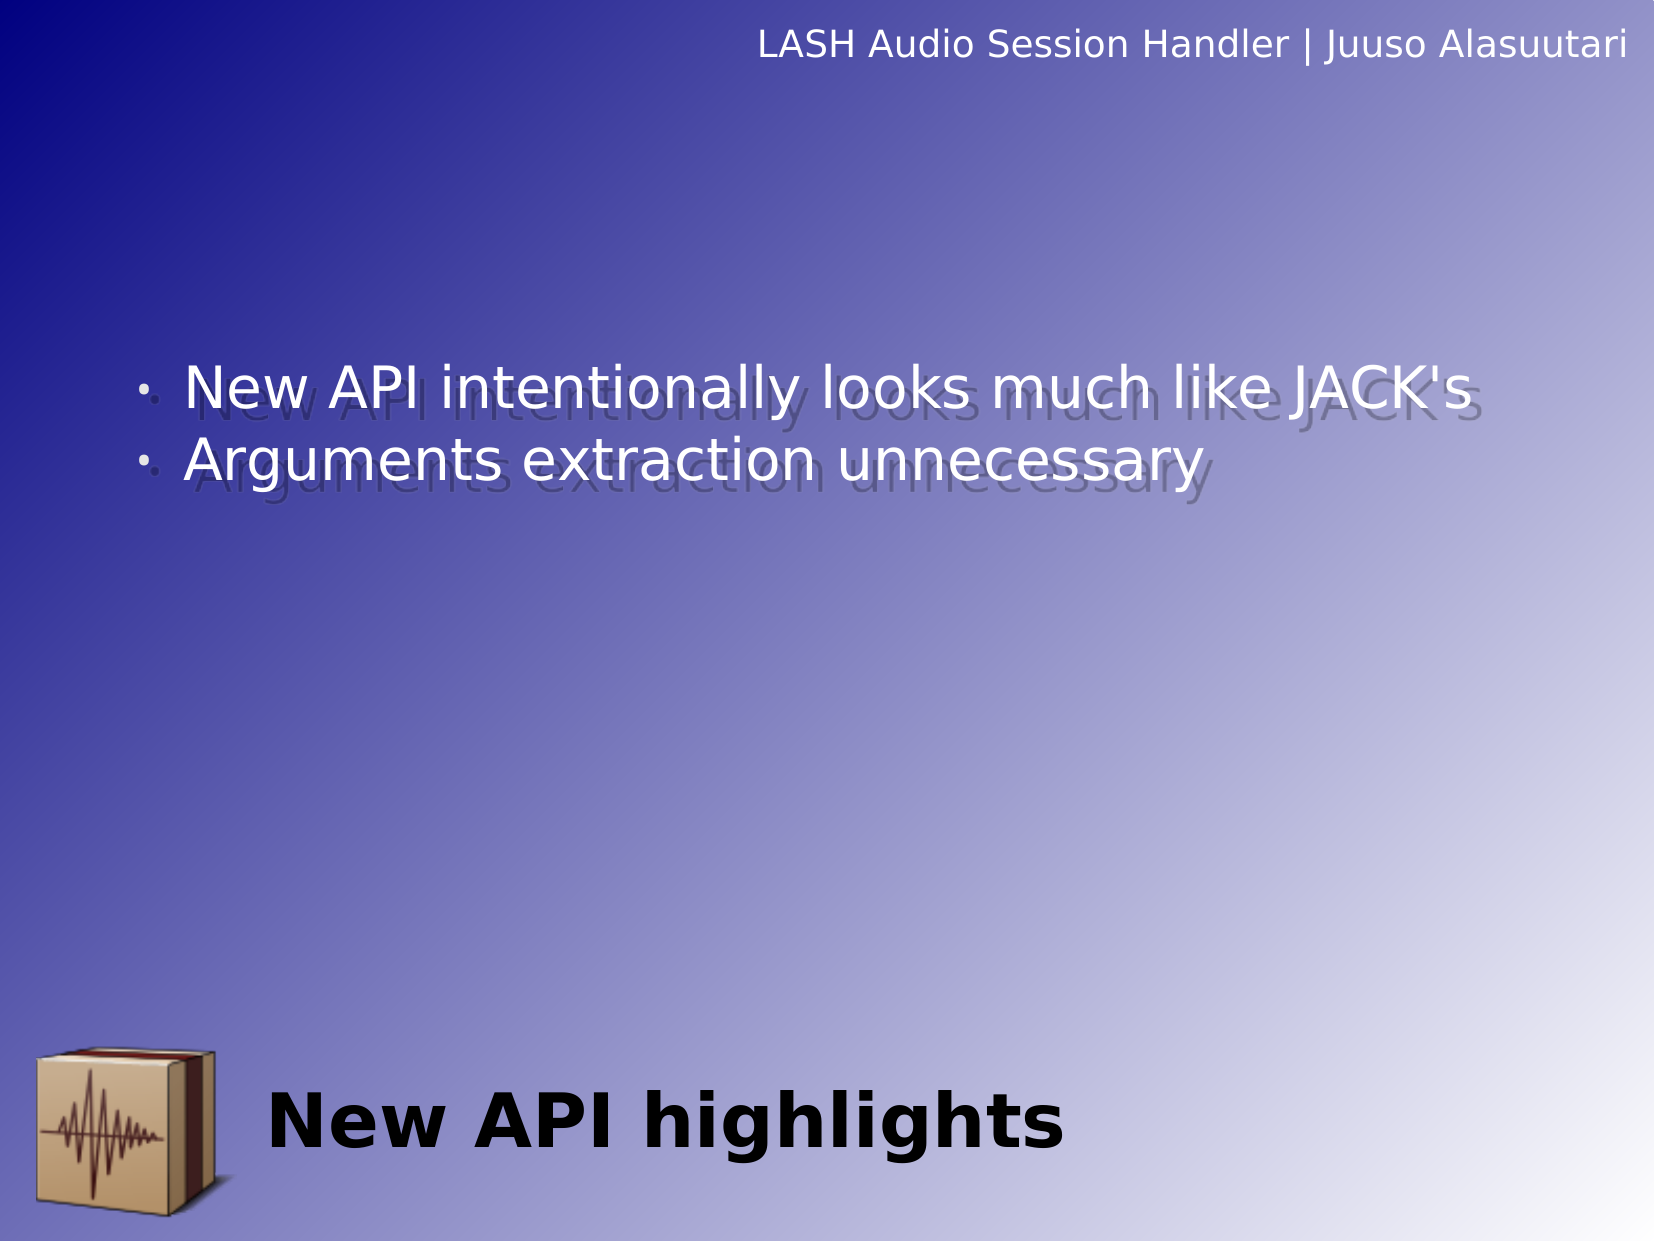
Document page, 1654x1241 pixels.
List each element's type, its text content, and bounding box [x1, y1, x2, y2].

title New API highlights [265, 1033, 1625, 1211]
picture [36, 1033, 237, 1234]
list New API intentionally looks much like JACK's Arguments extraction unnecessary [88, 354, 1565, 916]
